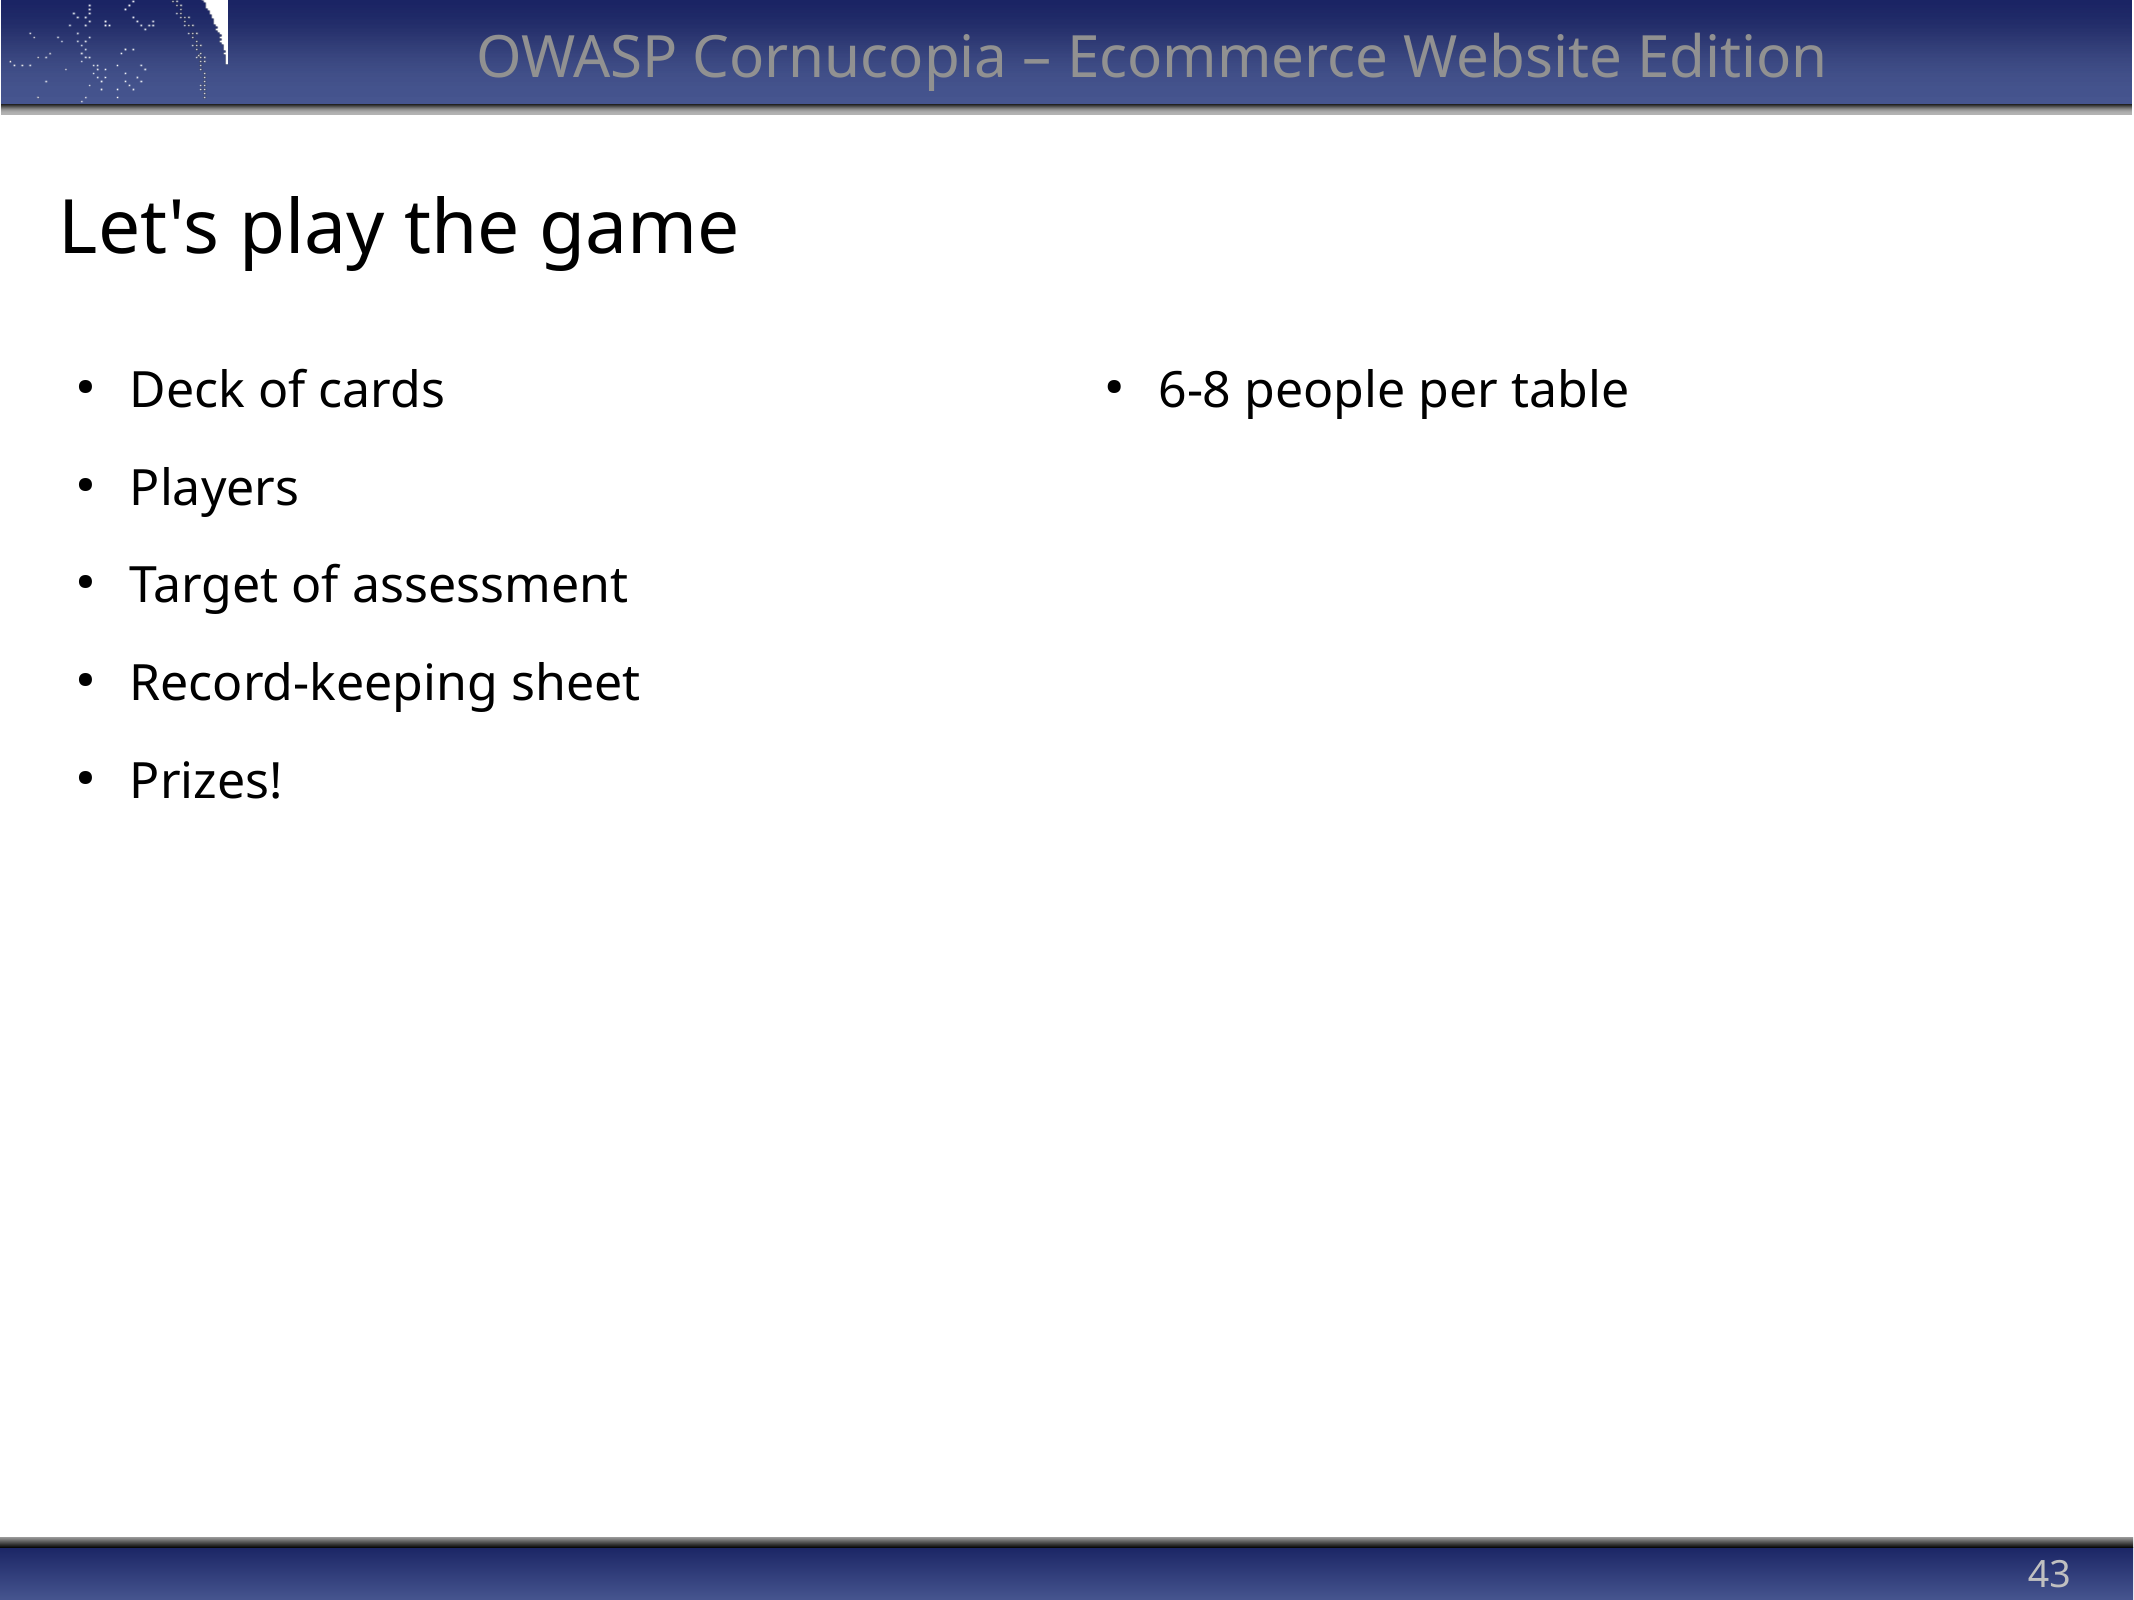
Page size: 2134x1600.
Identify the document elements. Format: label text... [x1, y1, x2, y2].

list 6-8 people per table [1087, 354, 2068, 1536]
list Deck of cards Players Target of assessment Record-keeping sheet Prizes! [58, 354, 1039, 1536]
title Let's play the game [58, 124, 2126, 325]
